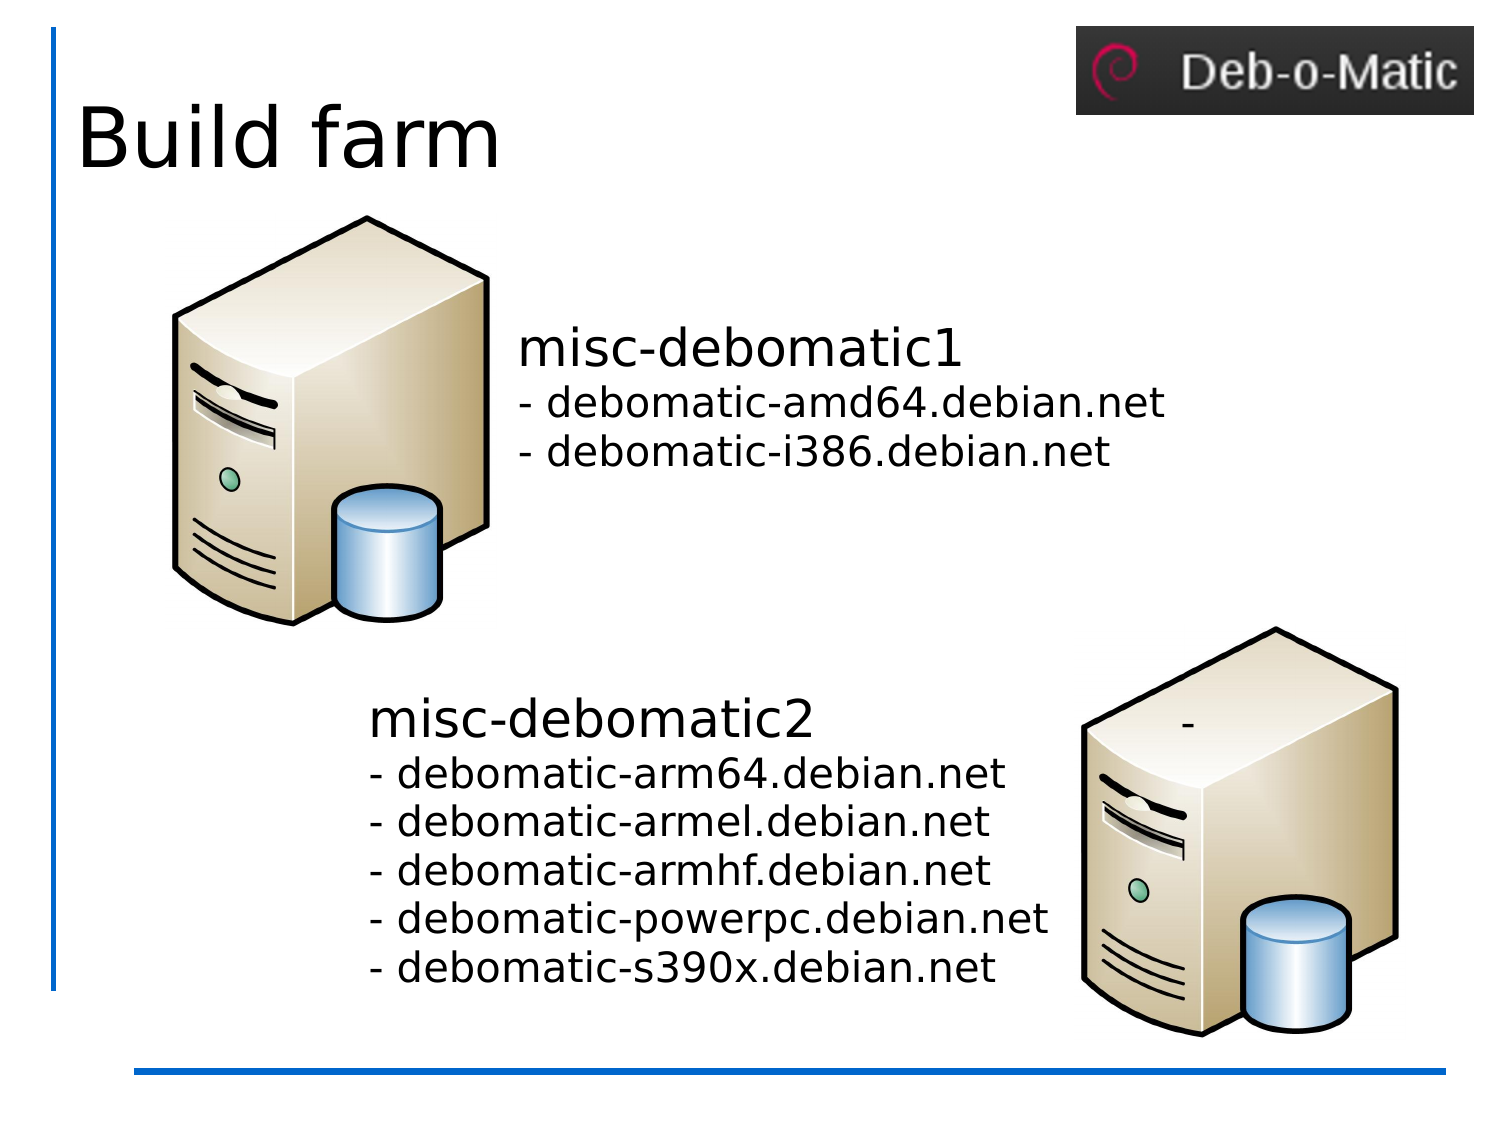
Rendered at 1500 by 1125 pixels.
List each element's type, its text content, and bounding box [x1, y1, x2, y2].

picture [1074, 624, 1406, 1040]
picture [165, 213, 497, 256]
title Build farm [75, 44, 1425, 233]
title misc-debomatic2 - - debomatic-arm64.debian.net - debomatic-armel.debian.net - debomatic-armhf.debian.net - debomatic-powerpc.debian.net - debomatic-s390x.debian.net [0, 626, 1276, 995]
picture [1076, 26, 1474, 115]
title misc-debomatic1 - debomatic-amd64.debian.net - debomatic-i386.debian.net [75, 256, 1425, 477]
picture [165, 477, 497, 626]
